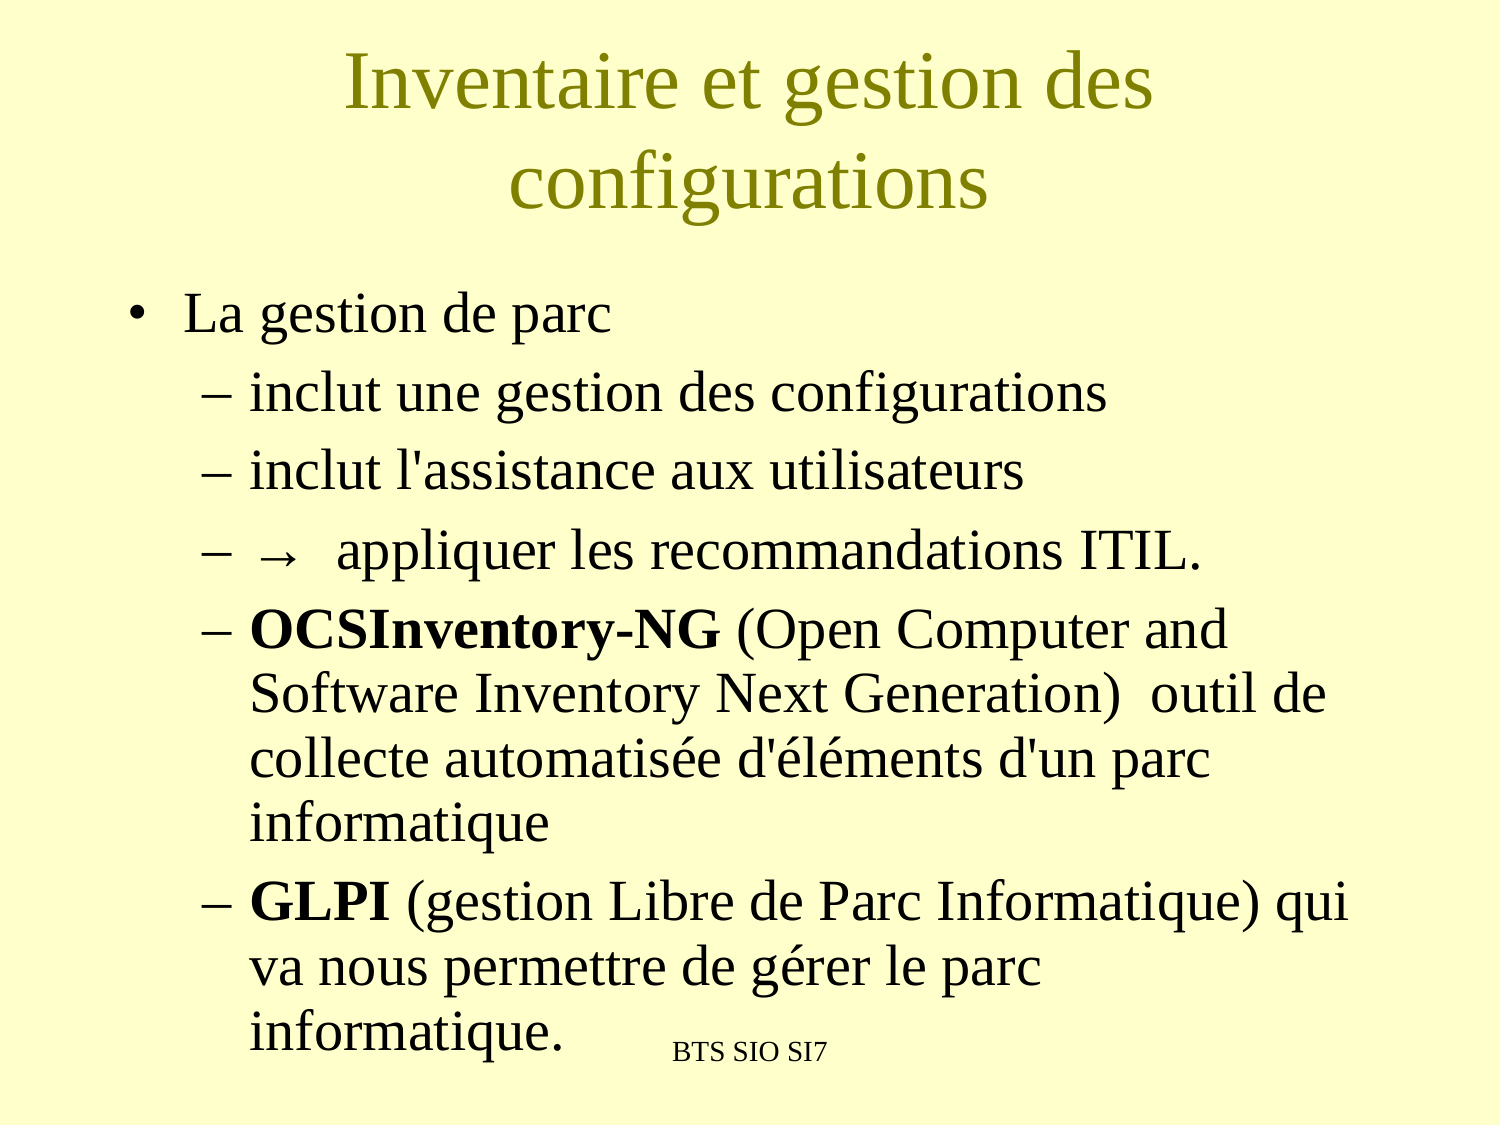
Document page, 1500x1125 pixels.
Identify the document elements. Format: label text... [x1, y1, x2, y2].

list La gestion de parc inclut une gestion des configurations inclut l'assistance aux utilisateurs → appliquer les recommandations ITIL. OCSInventory-NG (Open Computer and Software Inventory Next Generation) outil de collecte automatisée d'éléments d'un parc informatique GLPI (gestion Libre de Parc Informatique) qui va nous permettre de gérer le parc informatique. [112, 278, 1388, 1024]
text_box BTS SIO SI7 [512, 1025, 988, 1101]
